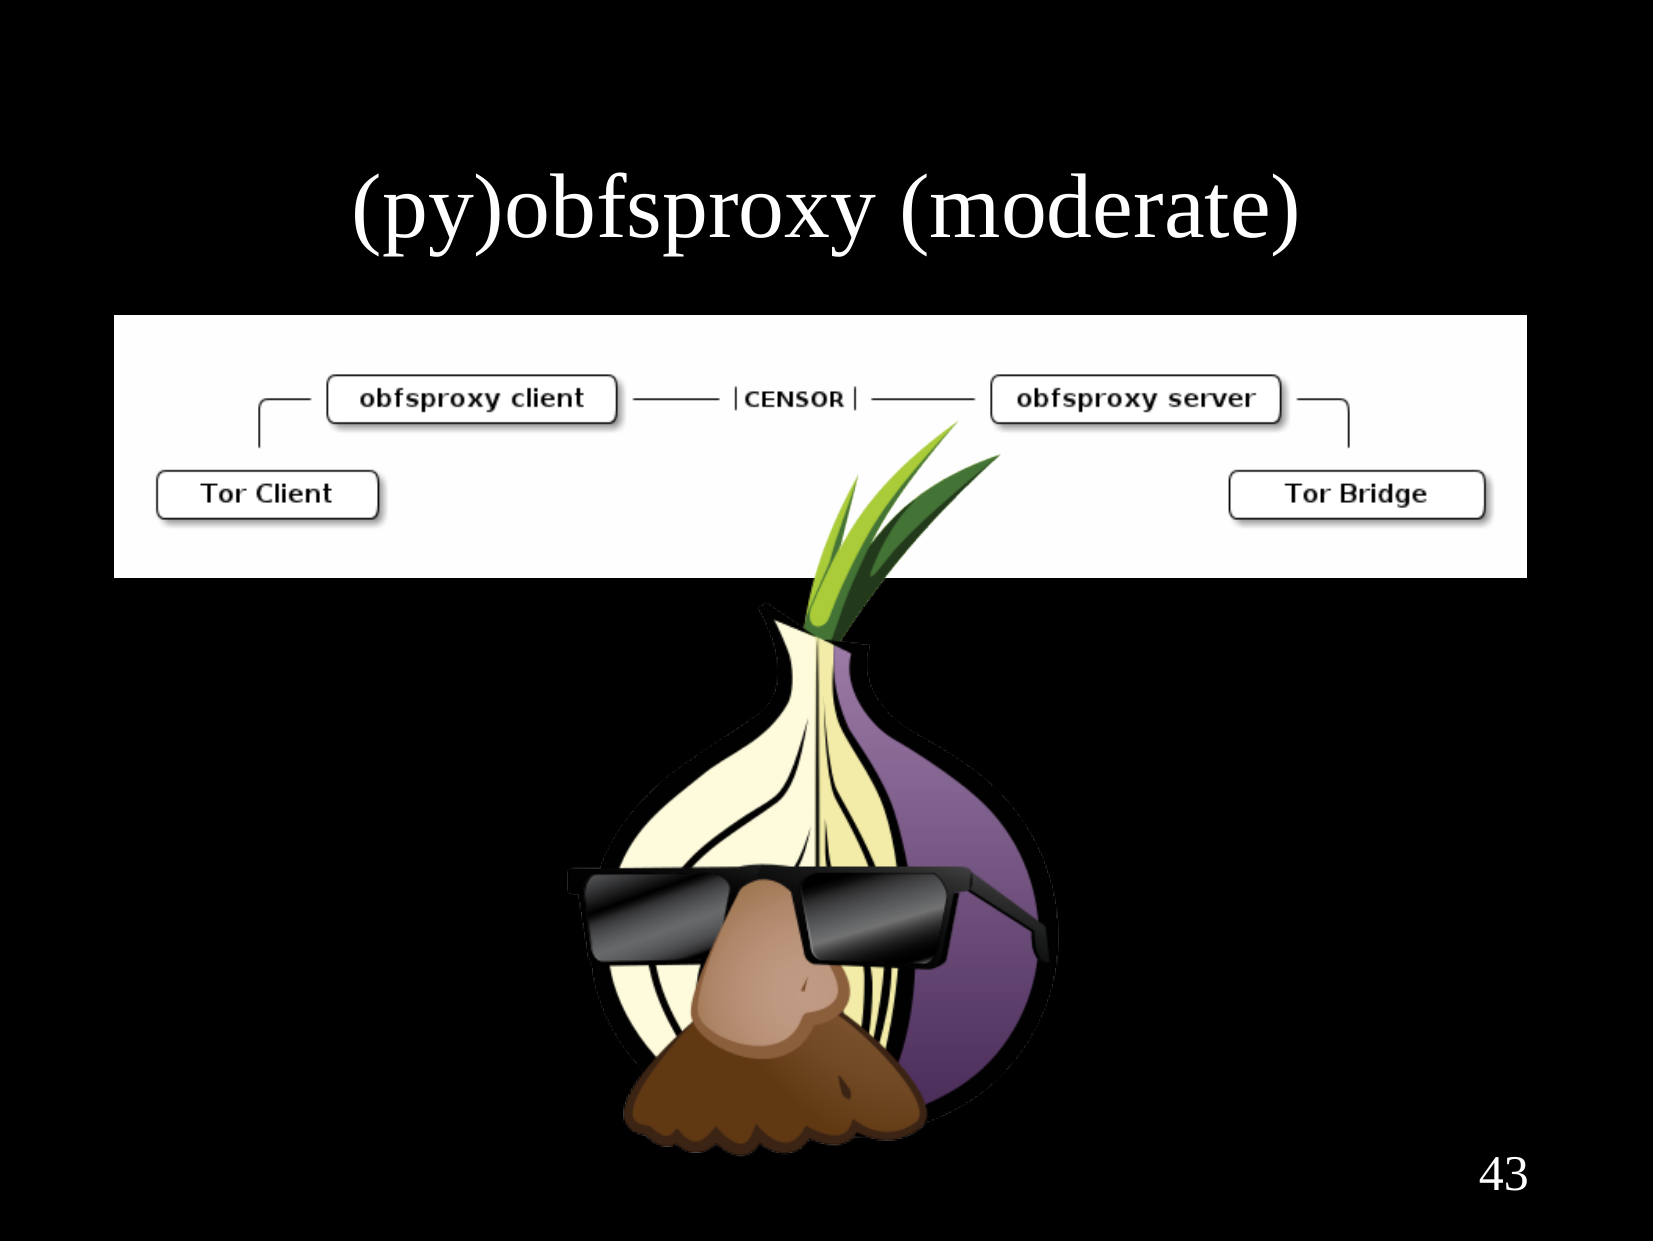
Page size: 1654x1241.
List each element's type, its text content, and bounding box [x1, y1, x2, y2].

title (py)obfsproxy (moderate) [121, 102, 1534, 311]
picture [114, 315, 1527, 1189]
